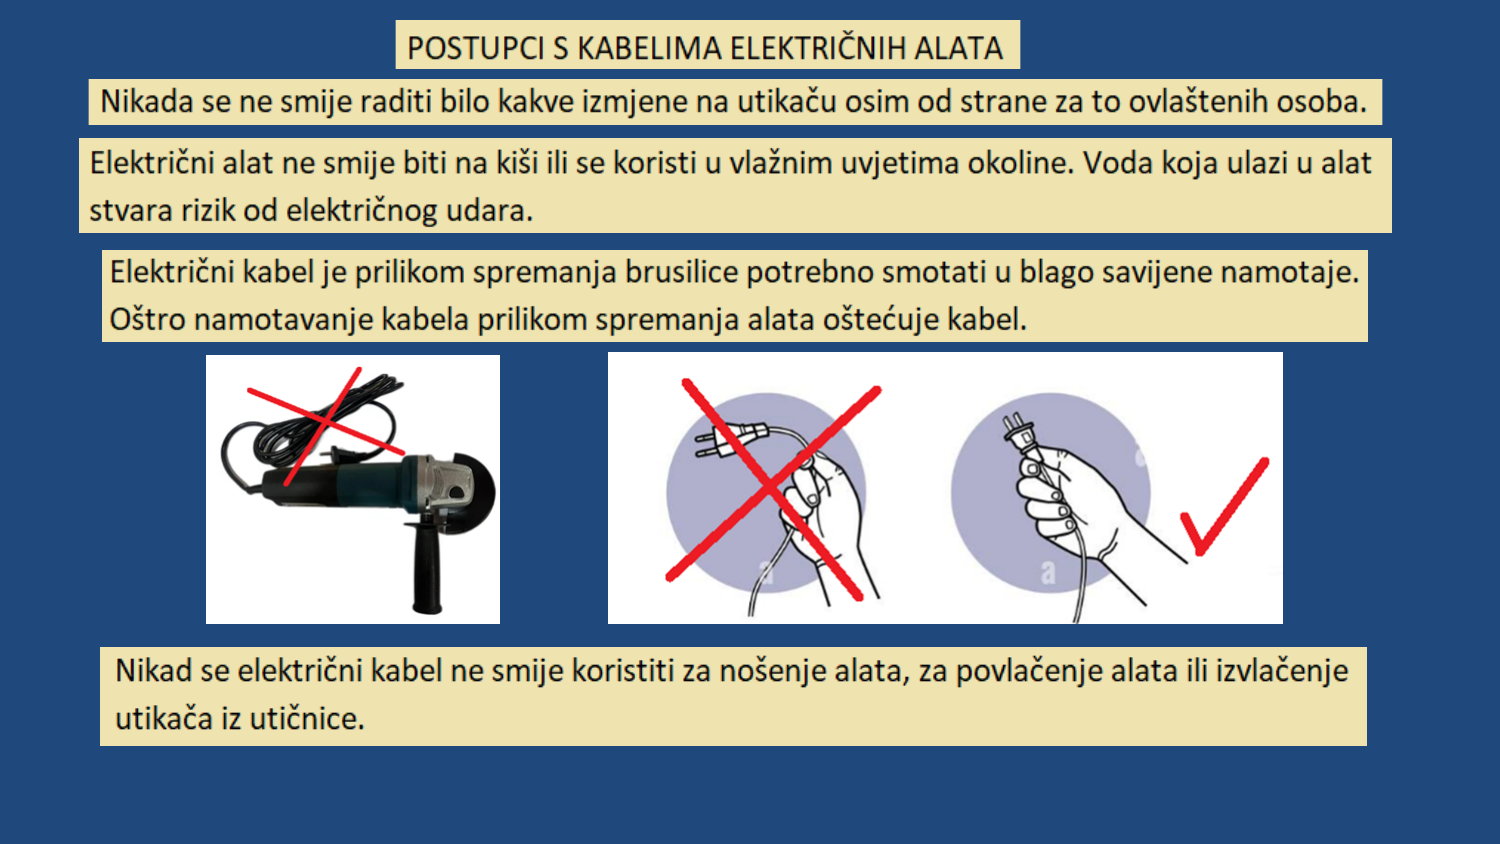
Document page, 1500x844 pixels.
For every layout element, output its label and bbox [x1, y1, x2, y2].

picture [88, 79, 1383, 125]
picture [100, 647, 1367, 746]
picture [608, 352, 1283, 624]
picture [102, 250, 1369, 342]
picture [395, 20, 1021, 69]
picture [79, 138, 1392, 233]
picture [206, 355, 500, 624]
